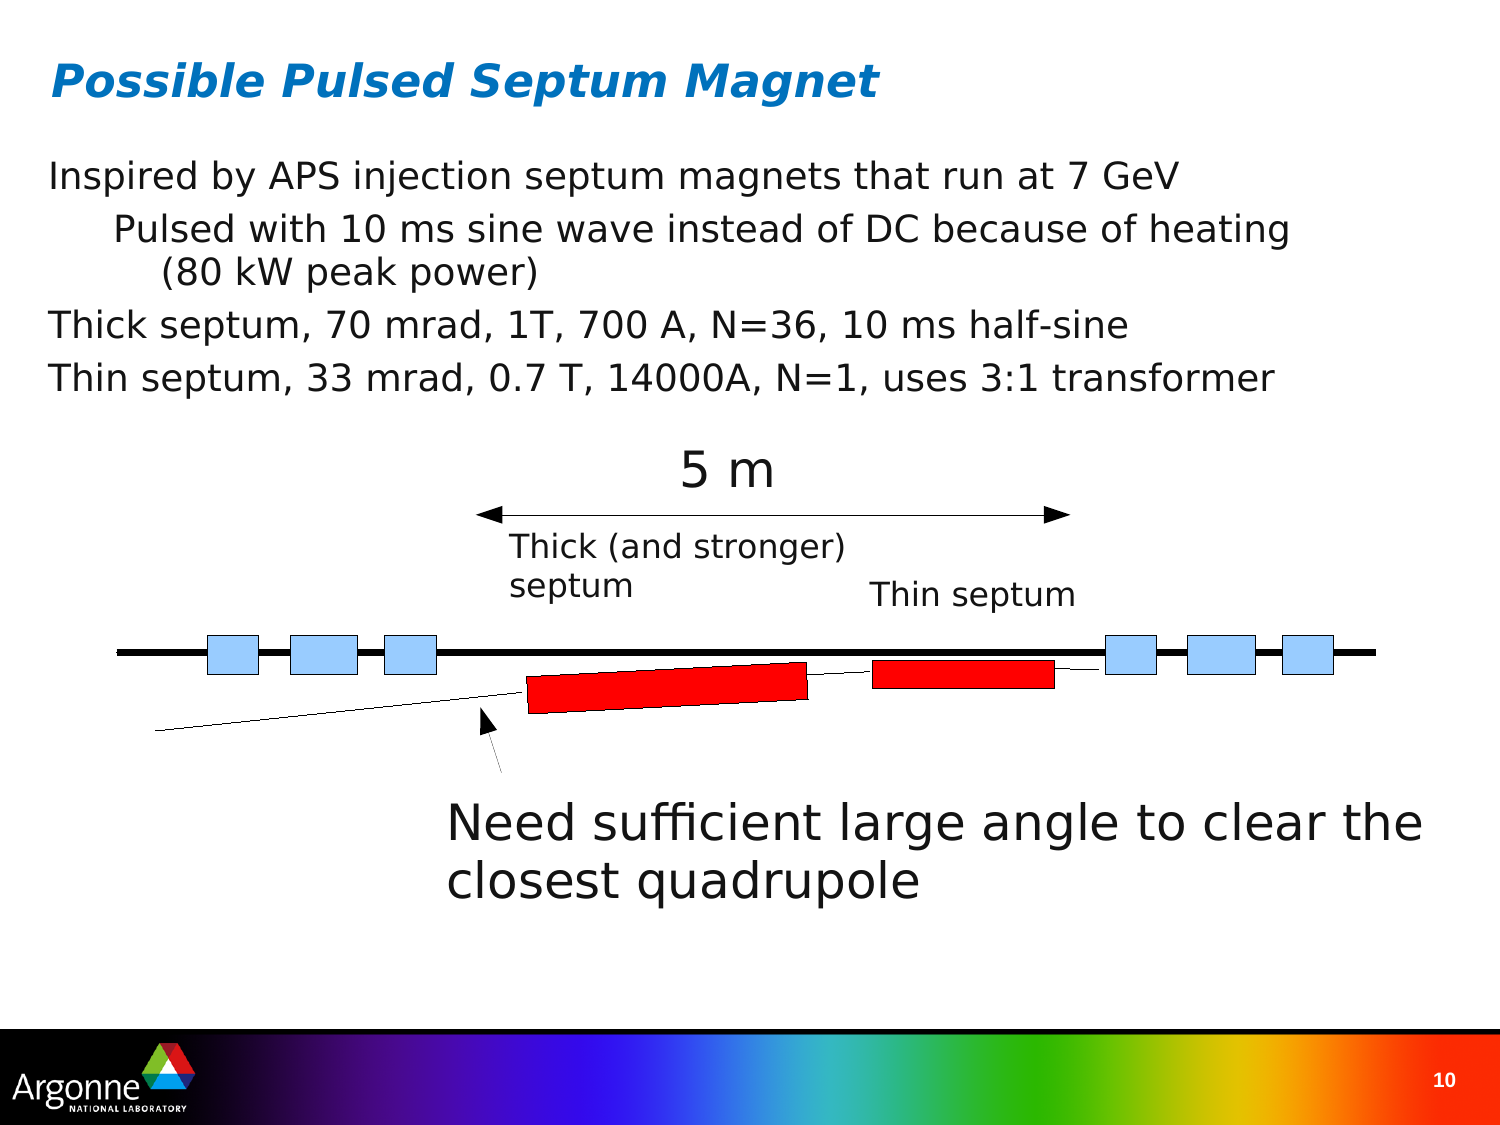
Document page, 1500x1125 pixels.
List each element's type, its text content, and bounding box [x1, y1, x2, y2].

text_box [384, 635, 437, 675]
picture [0, 1029, 1500, 1125]
text_box 5 m [664, 433, 789, 507]
text_box [207, 635, 259, 675]
text_box Thin septum [854, 568, 1089, 622]
text_box [872, 660, 1055, 689]
text_box [1187, 635, 1256, 675]
text_box Thick (and stronger) septum [494, 520, 857, 613]
text_box Need sufficient large angle to clear the closest quadrupole [431, 786, 1417, 918]
list Inspired by APS injection septum magnets that run at 7 GeV Pulsed with 10 ms sine wave instead of DC because of heating (80 kW peak power) Thick septum, 70 mrad, 1T, 700 A, N=36, 10 ms half-sine Thin septum, 33 mrad, 0.7 T, 14000A, N=1, uses 3:1 transformer [48, 154, 1351, 413]
text_box [1105, 635, 1157, 675]
title Possible Pulsed Septum Magnet [51, 54, 1356, 112]
text_box [526, 662, 809, 714]
text_box [290, 635, 358, 675]
text_box [1282, 635, 1334, 675]
